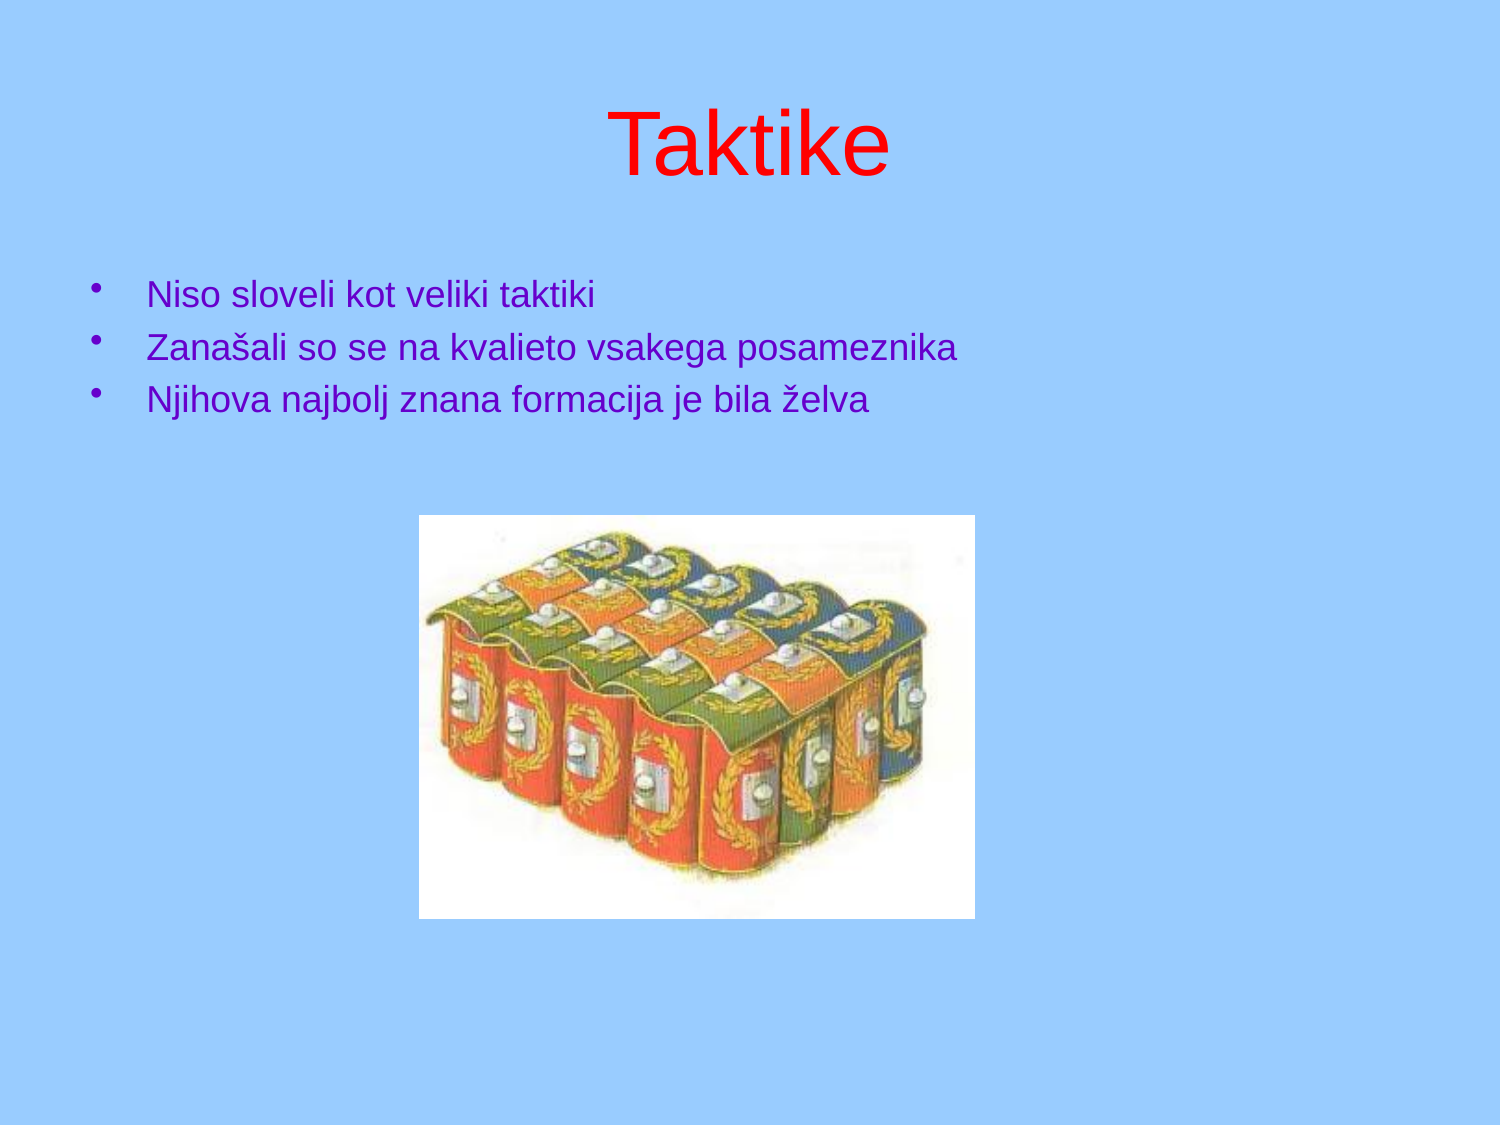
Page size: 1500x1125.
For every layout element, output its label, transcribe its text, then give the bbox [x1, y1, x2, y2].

list Niso sloveli kot veliki taktiki Zanašali so se na kvalieto vsakega posameznika Njihova najbolj znana formacija je bila želva [75, 262, 1425, 1005]
title Taktike [75, 45, 1425, 233]
picture [419, 515, 975, 919]
